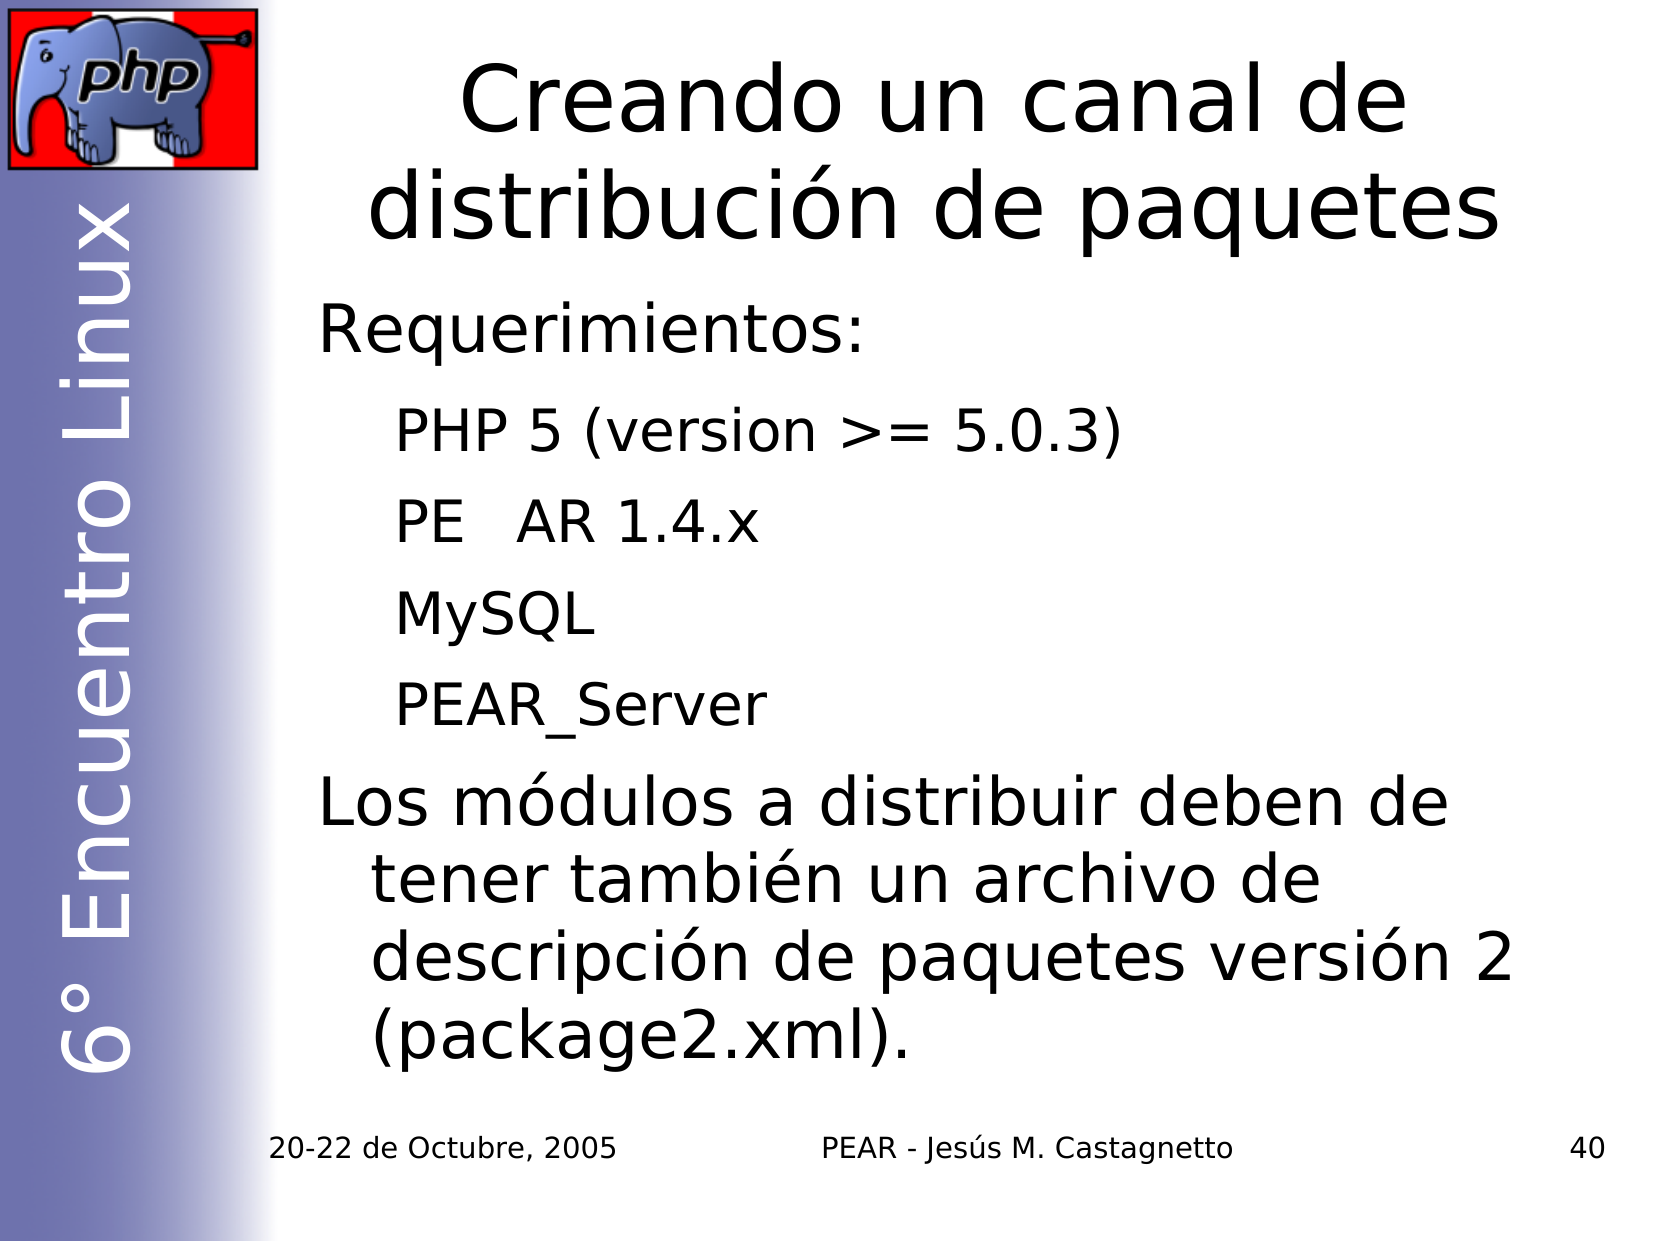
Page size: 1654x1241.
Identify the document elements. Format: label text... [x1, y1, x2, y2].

picture [0, 0, 1654, 1241]
list Requerimientos: PHP 5 (version >= 5.0.3) PE AR 1.4.x MySQL PEAR_Server Los módulos a distribuir deben de tener también un archivo de descripción de paquetes versión 2 (package2.xml). [300, 290, 1571, 1109]
title Creando un canal de distribución de paquetes [300, 45, 1571, 261]
